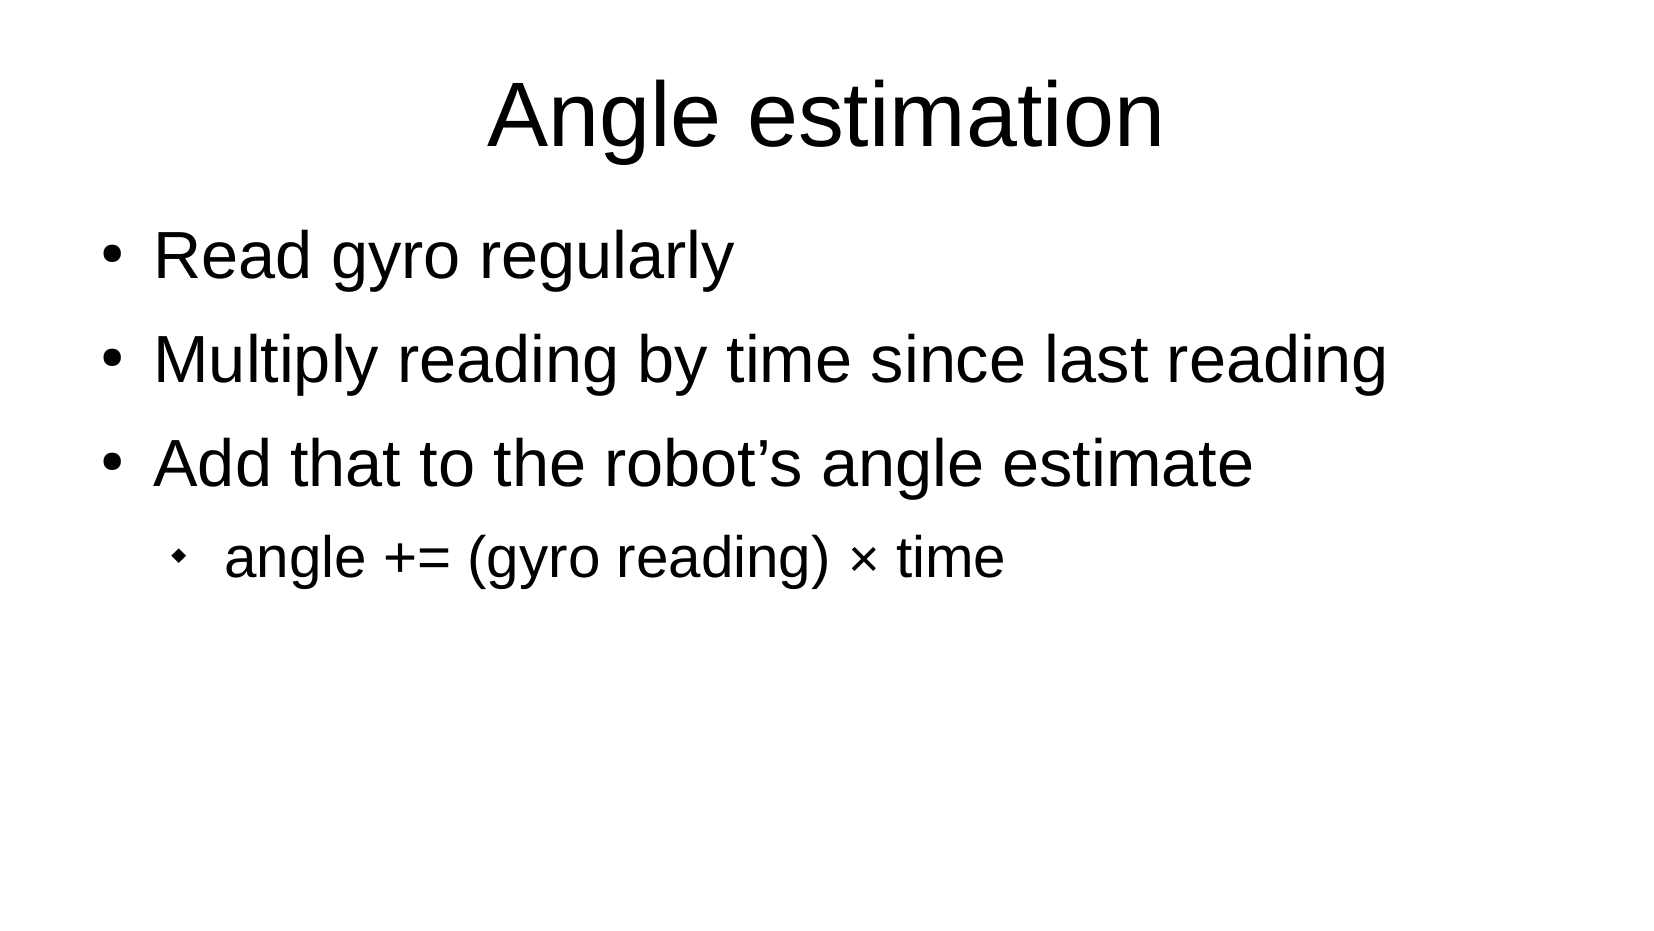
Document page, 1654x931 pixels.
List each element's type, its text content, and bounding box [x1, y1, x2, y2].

list Read gyro regularly Multiply reading by time since last reading Add that to the robot’s angle estimate angle += (gyro reading) × time [82, 217, 1571, 758]
title Angle estimation [82, 37, 1571, 193]
